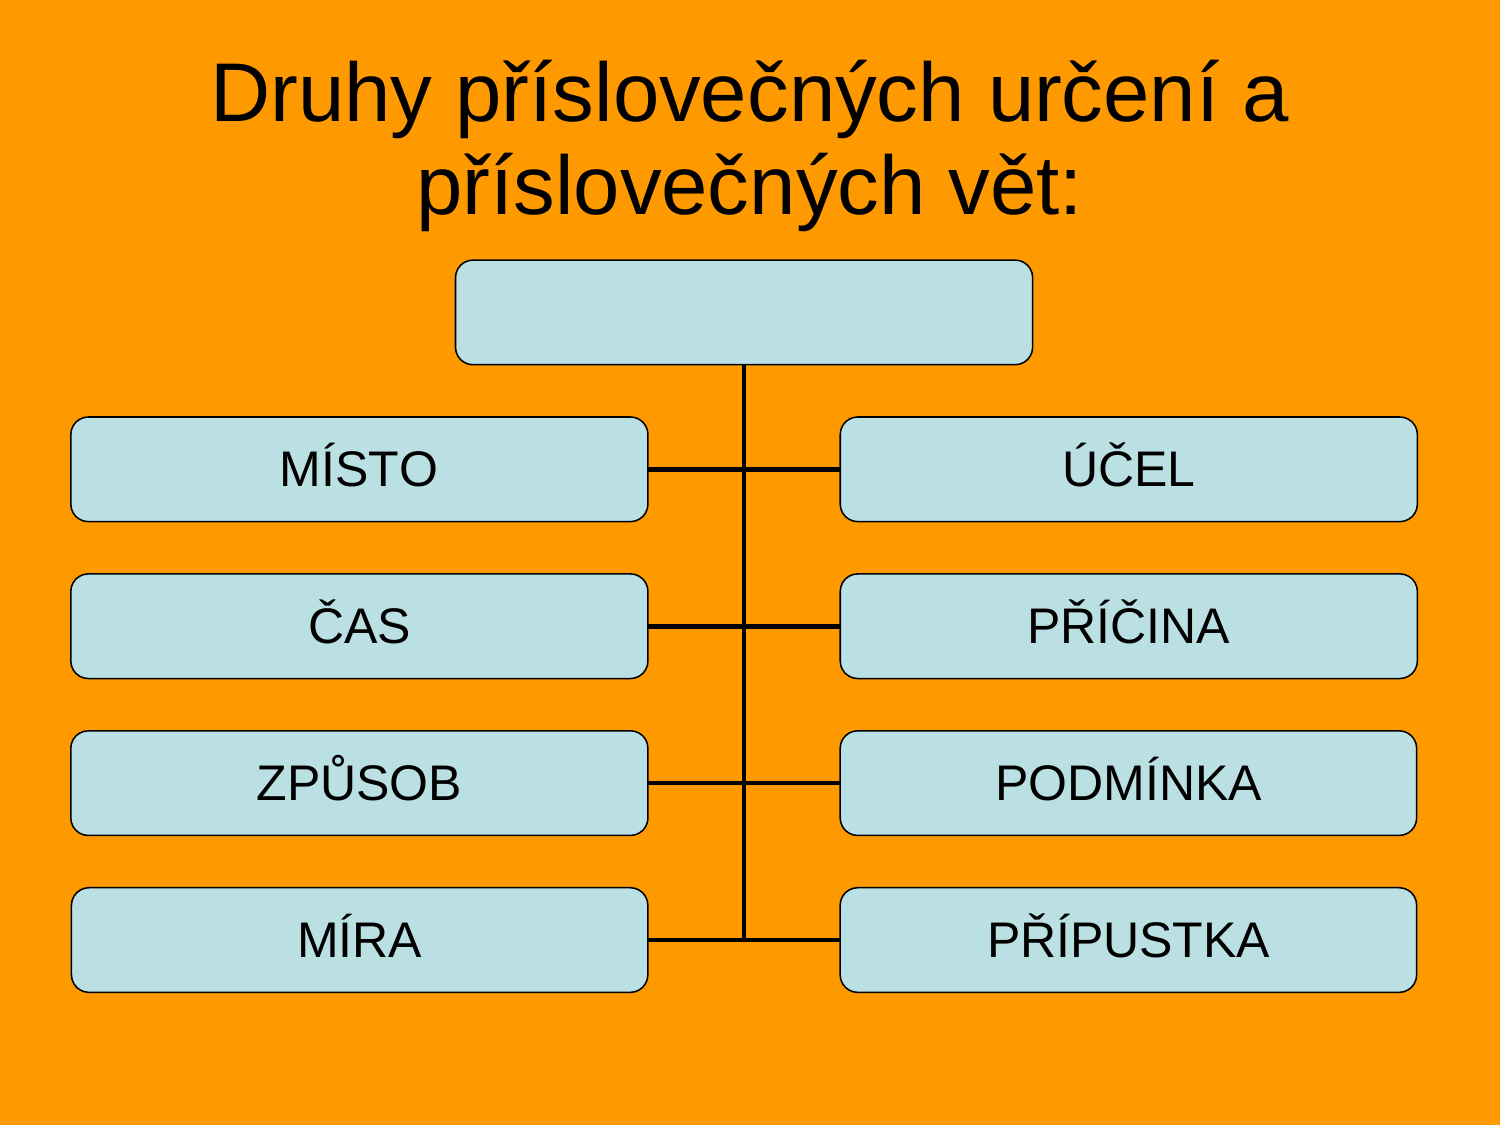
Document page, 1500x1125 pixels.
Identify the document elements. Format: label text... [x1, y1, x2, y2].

text_box PŘÍČINA [840, 573, 1418, 679]
text_box PODMÍNKA [840, 730, 1417, 836]
title Druhy příslovečných určení a příslovečných vět: [75, 31, 1426, 247]
text_box MÍRA [71, 887, 648, 993]
text_box MÍSTO [70, 416, 648, 522]
text_box [455, 260, 1033, 365]
text_box ÚČEL [840, 416, 1418, 522]
text_box ČAS [70, 573, 648, 679]
text_box ZPŮSOB [70, 730, 648, 836]
text_box PŘÍPUSTKA [840, 887, 1417, 993]
